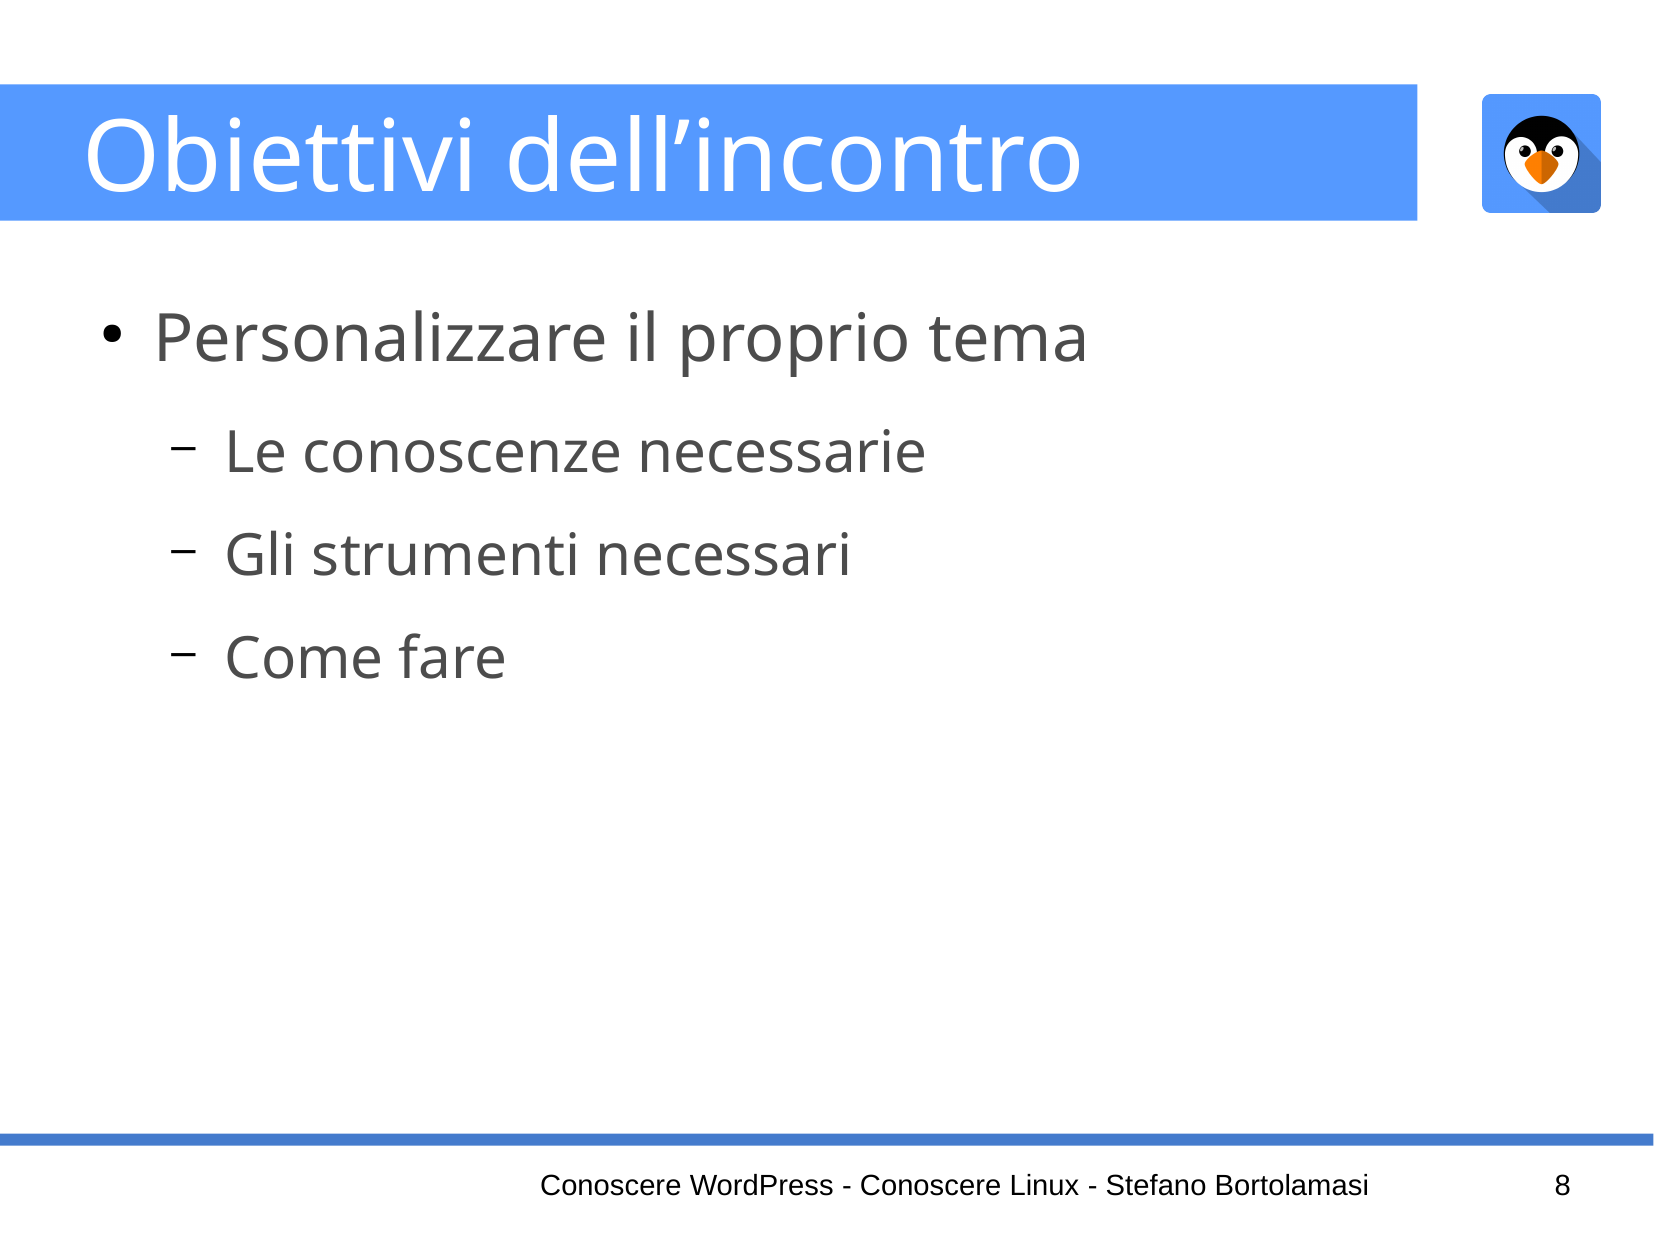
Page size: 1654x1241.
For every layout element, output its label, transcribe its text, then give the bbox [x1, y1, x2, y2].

title Obiettivi dell’incontro [0, 91, 1418, 214]
picture [1482, 94, 1601, 213]
list Personalizzare il proprio tema Le conoscenze necessarie Gli strumenti necessari Come fare [82, 290, 1538, 1010]
